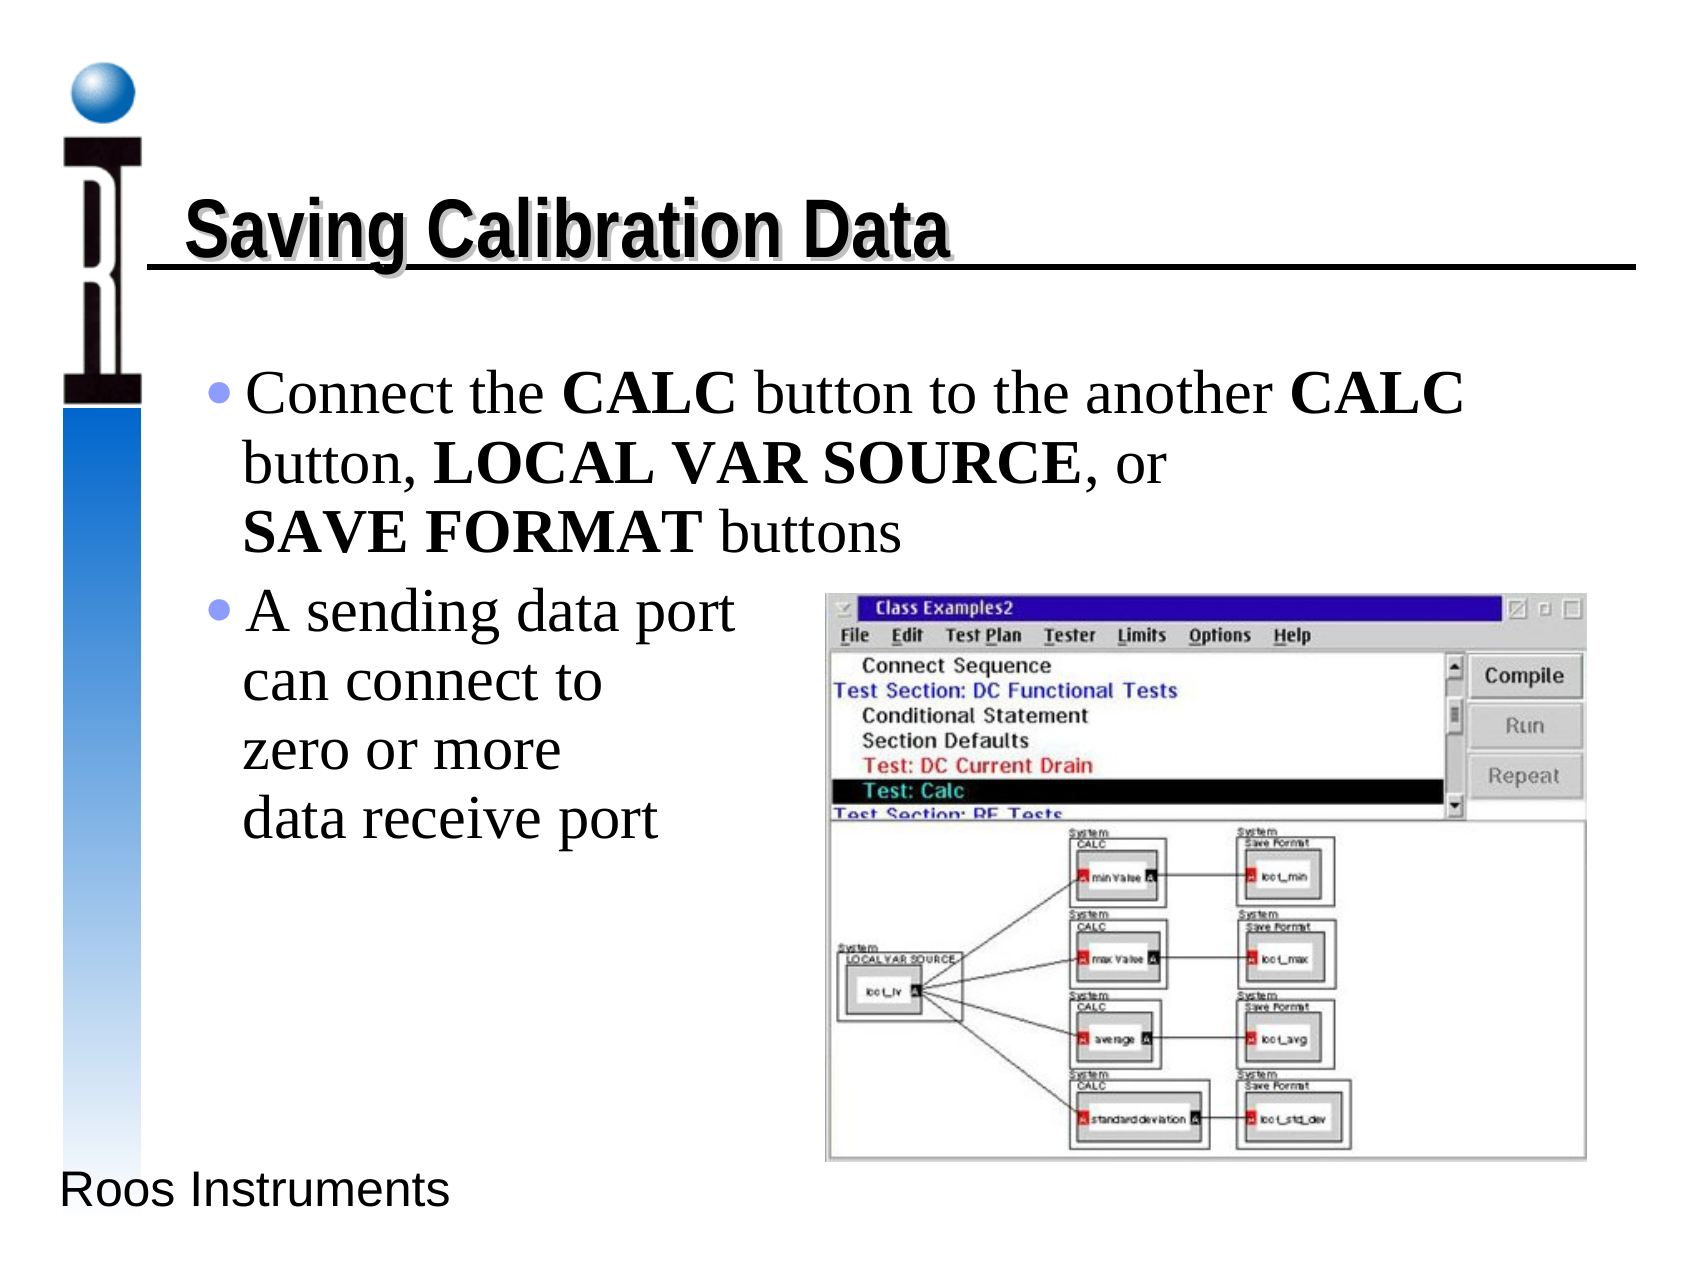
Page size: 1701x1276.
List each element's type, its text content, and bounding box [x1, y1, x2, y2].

text_box Connect the CALC button to the another CALC button, LOCAL VAR SOURCE, or SAVE FORMAT buttons A sending data port can connect to zero or more data receive port [192, 358, 1550, 861]
picture [59, 58, 147, 411]
text_box Saving Calibration Data [184, 92, 1539, 272]
picture [825, 593, 1587, 1162]
